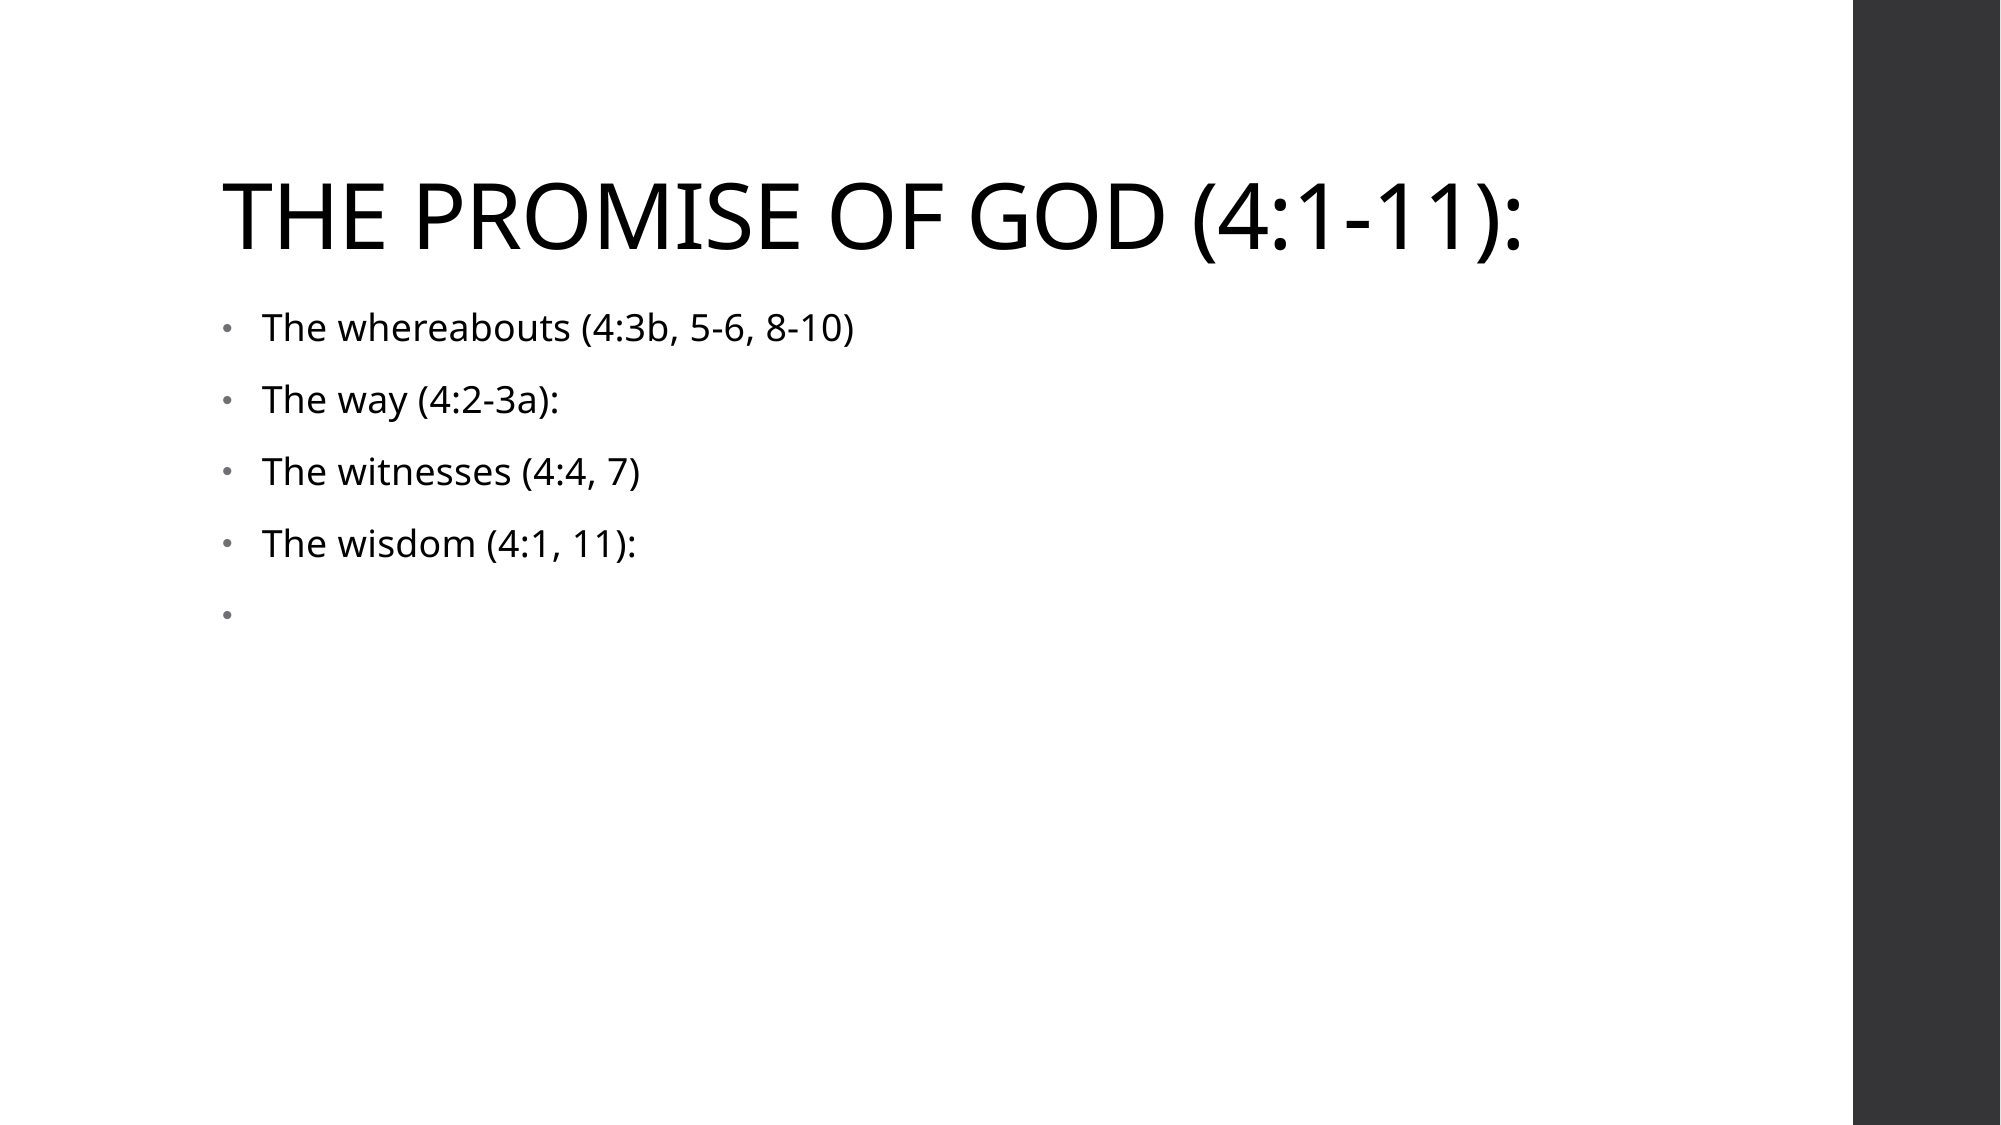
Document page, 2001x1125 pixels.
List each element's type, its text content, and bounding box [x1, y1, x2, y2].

title THE PROMISE OF GOD (4:1-11): [206, 60, 1797, 278]
list The whereabouts (4:3b, 5-6, 8-10) The way (4:2-3a): The witnesses (4:4, 7) The wisdom (4:1, 11): [206, 299, 1617, 1014]
